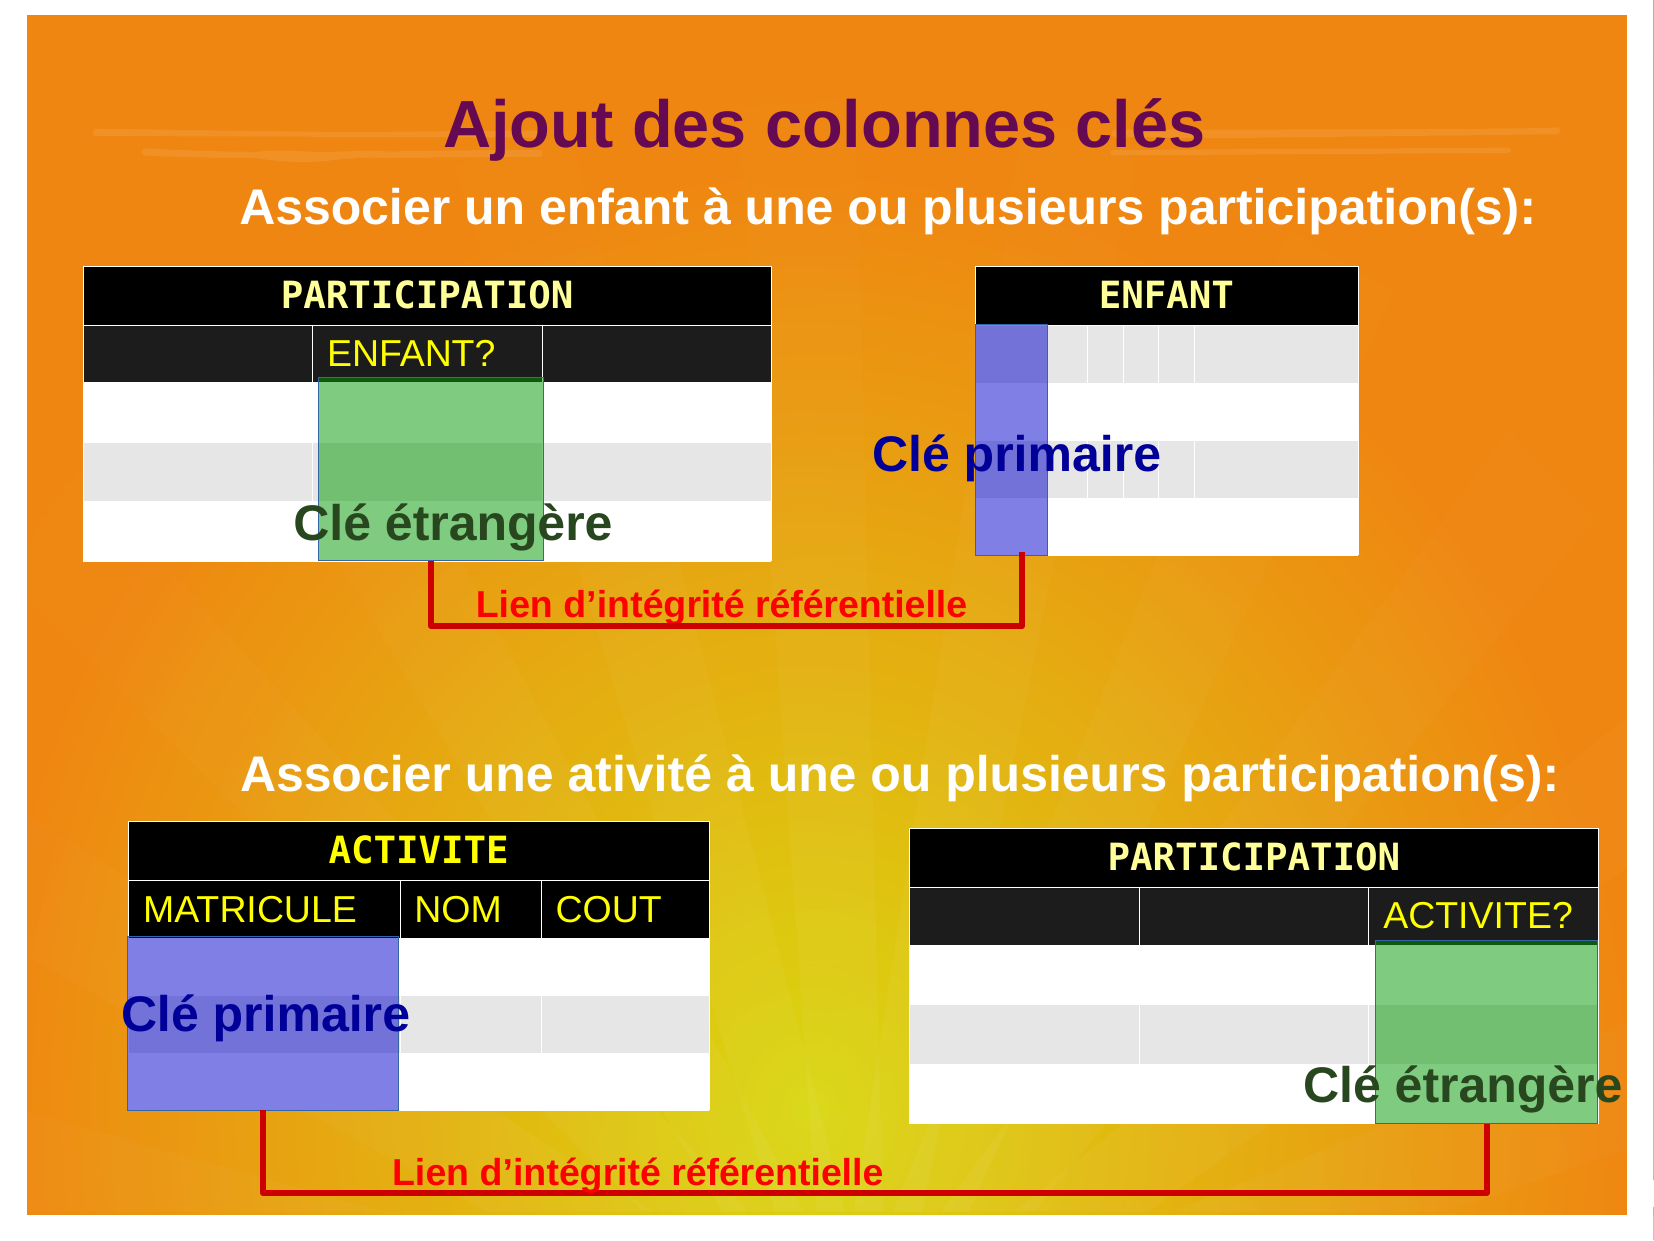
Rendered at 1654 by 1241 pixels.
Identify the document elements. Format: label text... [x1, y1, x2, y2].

text_box [318, 377, 544, 497]
text_box [975, 480, 1048, 556]
table_cell [1195, 441, 1358, 498]
table_cell [542, 939, 709, 995]
text_box Clé étrangère [278, 497, 697, 549]
table_cell [313, 549, 318, 561]
table_cell [910, 1005, 1139, 1064]
table_header ACTIVITE [129, 822, 709, 880]
table_cell [84, 383, 312, 442]
table_cell [910, 888, 1139, 945]
table_cell [1369, 1005, 1375, 1059]
table_cell [542, 1054, 709, 1110]
table_cell [401, 1054, 541, 1110]
table_cell [1088, 384, 1123, 428]
table_cell [1140, 888, 1368, 945]
table_cell MATRICULE [129, 881, 400, 938]
text_box Lien d’intégrité référentielle [472, 584, 804, 623]
table_cell [910, 946, 1139, 1004]
table_cell [1159, 384, 1194, 428]
text_box [318, 549, 544, 561]
table_cell [1048, 326, 1087, 383]
table_cell [401, 939, 541, 995]
table_cell ACTIVITE? [1369, 888, 1598, 945]
table_cell [1159, 326, 1194, 383]
table_cell [544, 443, 771, 501]
table_cell [1088, 326, 1123, 383]
text_box [975, 324, 1048, 428]
table_cell [910, 1065, 1139, 1123]
table_cell [401, 996, 541, 1053]
text_box [1375, 1111, 1598, 1124]
table_cell ENFANT? [313, 326, 542, 382]
text_box [127, 1040, 399, 1111]
table_cell [1140, 1065, 1368, 1123]
table_cell [1195, 384, 1358, 440]
table_cell [84, 443, 312, 501]
table_cell [1369, 946, 1375, 1004]
table_cell [543, 326, 771, 382]
text_box [1375, 940, 1598, 1059]
table_cell [544, 502, 771, 561]
table_cell [542, 996, 709, 1053]
text_box Associer un enfant à une ou plusieurs participation(s): [224, 141, 721, 266]
table_header PARTICIPATION [84, 267, 771, 325]
table_cell [1088, 480, 1123, 498]
table_cell [84, 326, 312, 382]
table_cell [1124, 499, 1158, 555]
table_cell [1088, 499, 1123, 555]
table_header PARTICIPATION [910, 829, 1598, 887]
table_cell COUT [542, 881, 709, 938]
table_cell [1140, 1005, 1368, 1064]
table_cell [1124, 480, 1158, 498]
table_cell [1140, 946, 1368, 1004]
text_box Lien d’intégrité référentielle [472, 1150, 804, 1193]
table_cell [1124, 384, 1158, 428]
table_cell [544, 383, 771, 442]
table_header ENFANT [976, 267, 1358, 325]
text_box Clé étrangère [1288, 1059, 1654, 1111]
table_cell [313, 383, 318, 442]
table_cell [1048, 480, 1087, 498]
table_cell [1159, 499, 1194, 555]
table_cell [1159, 480, 1194, 498]
table_cell NOM [401, 881, 541, 938]
table_cell [1195, 326, 1358, 383]
table_cell [1195, 499, 1358, 555]
text_box [127, 936, 399, 988]
text_box Clé primaire [106, 988, 525, 1040]
table_cell [313, 443, 318, 497]
text_box Associer une ativité à une ou plusieurs participation(s): [225, 708, 722, 839]
table_cell [1048, 384, 1087, 428]
table_cell [1048, 499, 1087, 555]
text_box Ajout des colonnes clés [576, 59, 1073, 189]
table_cell [84, 502, 312, 561]
table_cell [1124, 326, 1158, 383]
table_cell [1369, 1111, 1375, 1123]
text_box Clé primaire [857, 428, 1276, 480]
